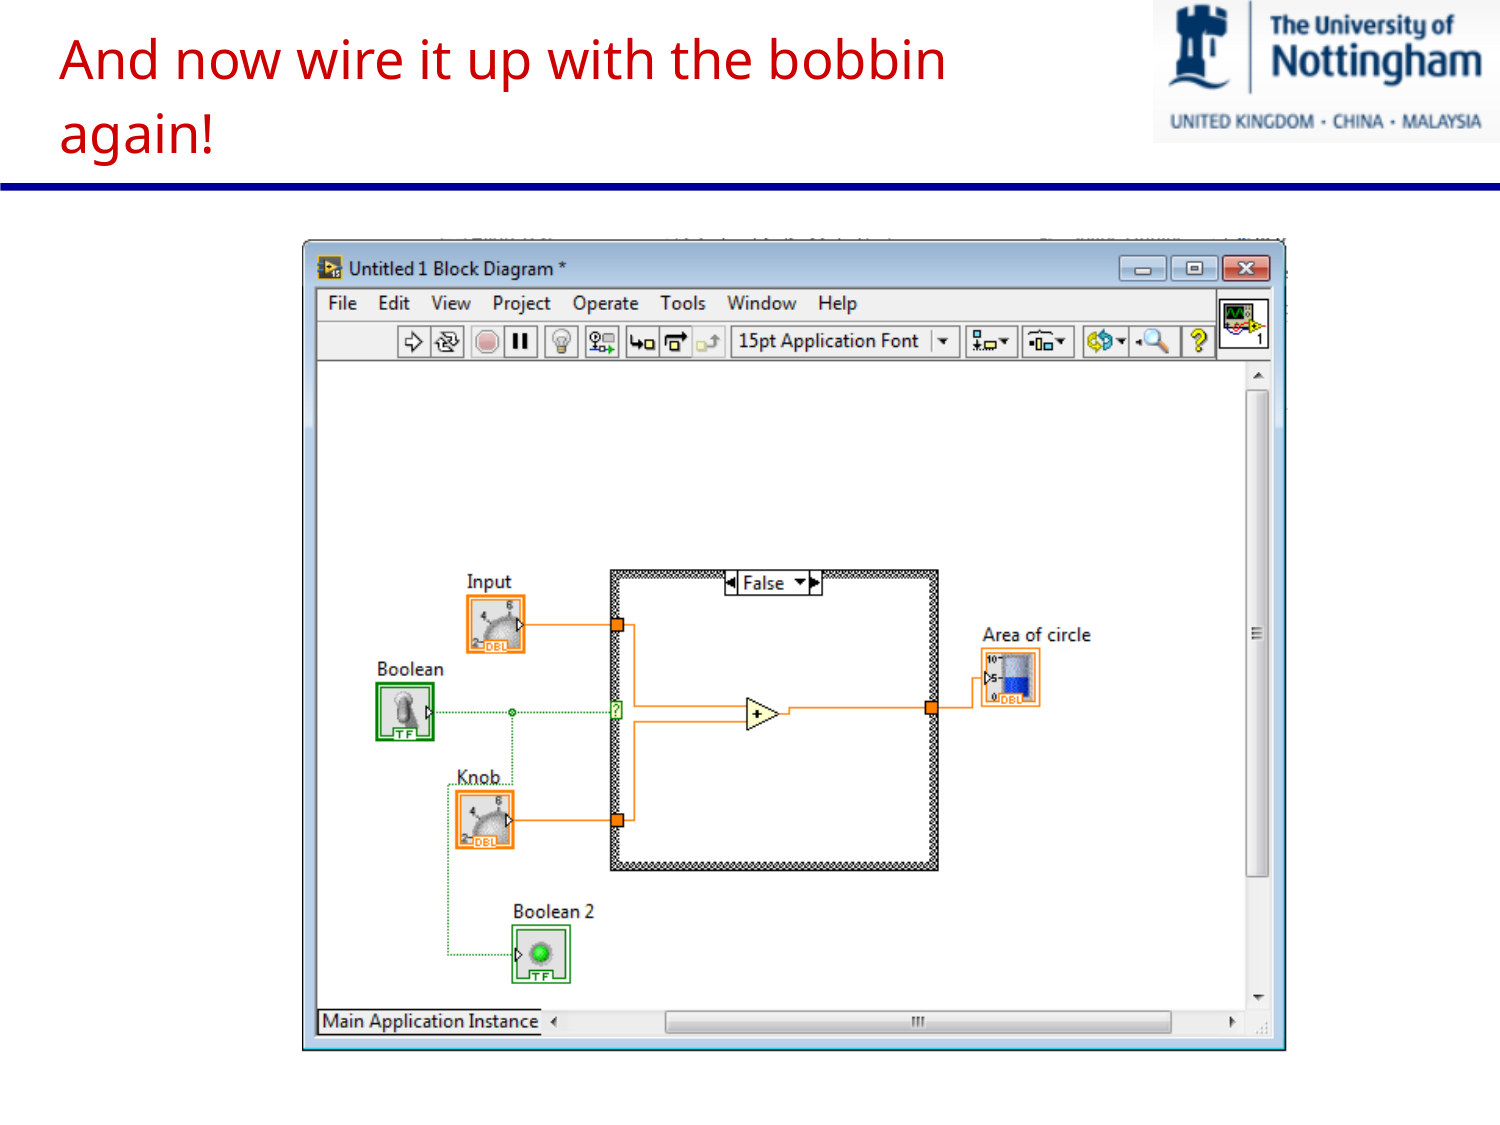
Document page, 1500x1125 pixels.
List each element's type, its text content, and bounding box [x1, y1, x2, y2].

picture [1153, 0, 1500, 143]
title And now wire it up with the bobbin again! [59, 32, 1119, 159]
picture [302, 238, 1288, 1056]
